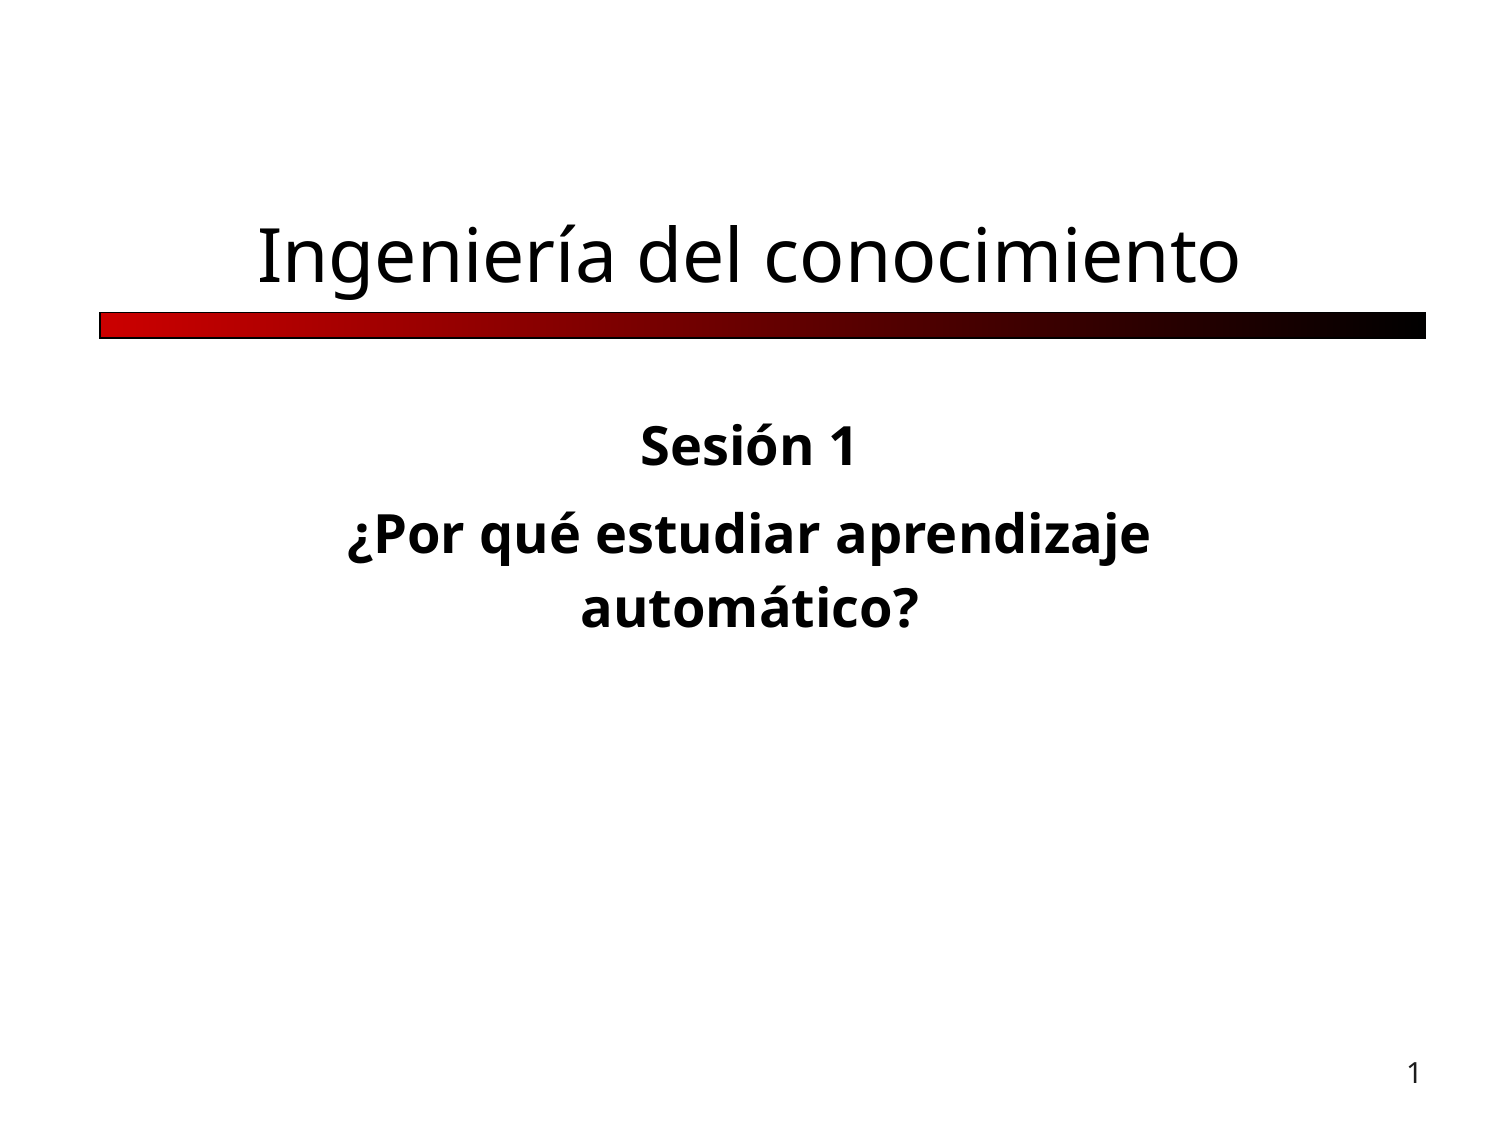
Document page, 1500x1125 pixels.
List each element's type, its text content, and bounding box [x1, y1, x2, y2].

title Ingeniería del conocimiento [112, 124, 1388, 313]
subtitle Sesión 1 ¿Por qué estudiar aprendizaje automático? [225, 399, 1276, 988]
